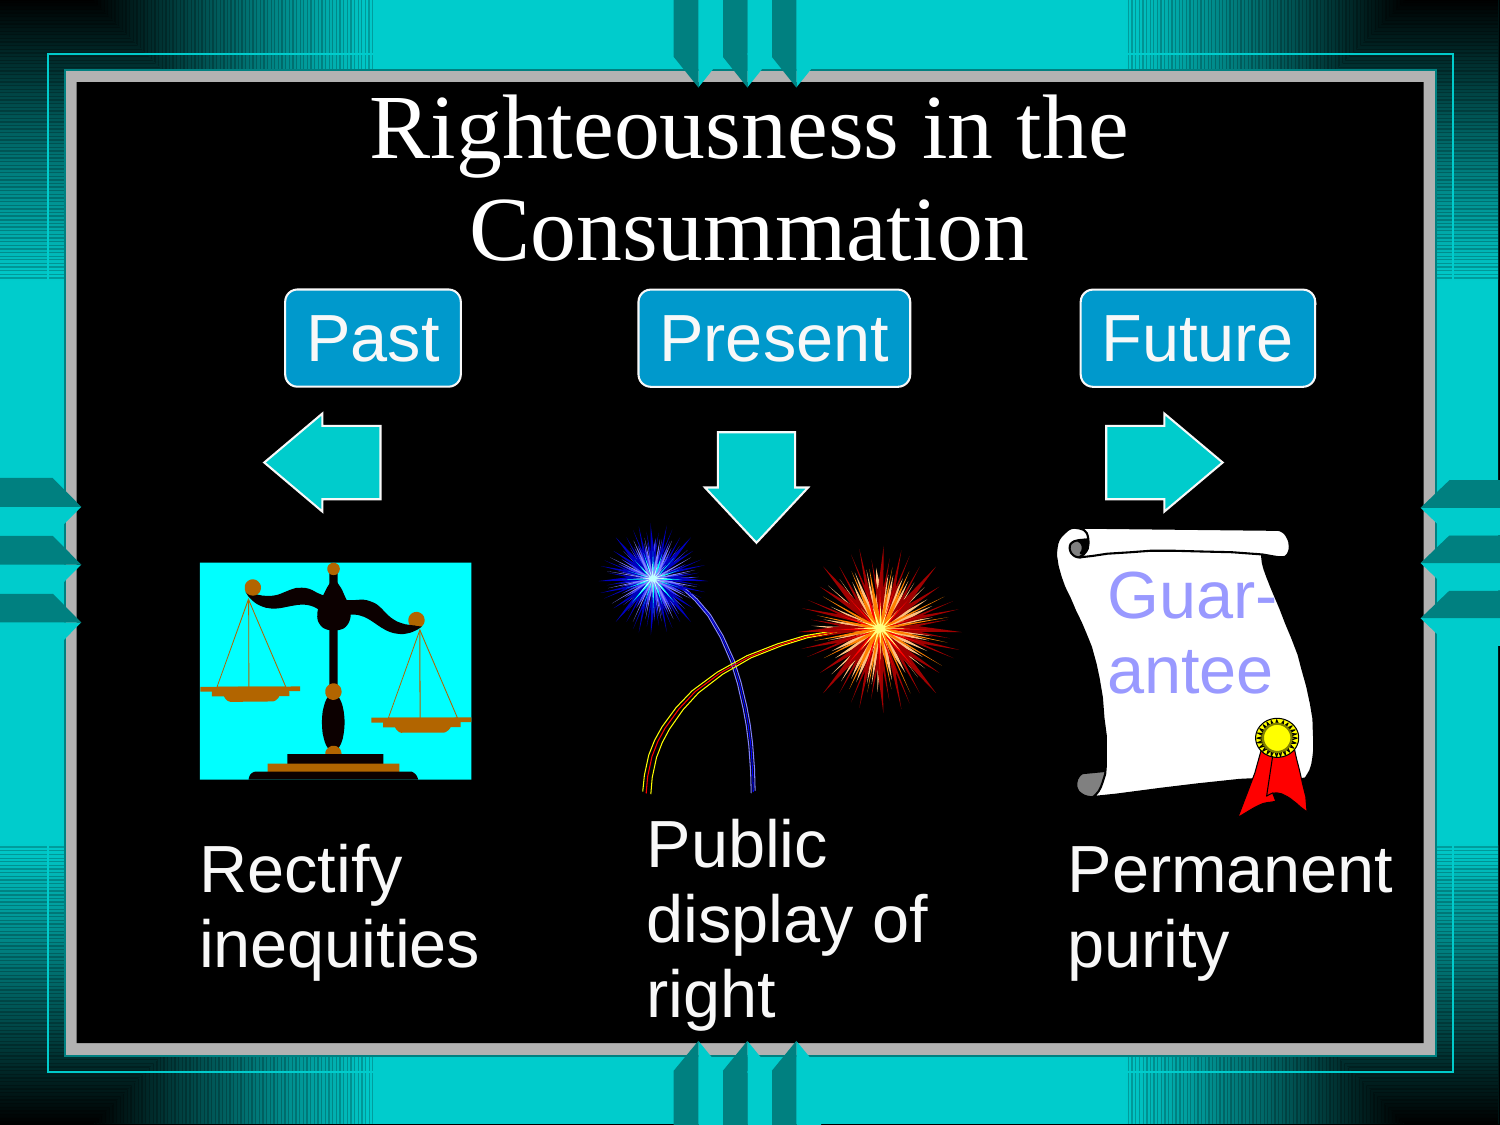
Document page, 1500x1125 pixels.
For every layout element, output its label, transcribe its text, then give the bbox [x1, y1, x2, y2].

text_box Present [638, 289, 911, 387]
text_box Past [285, 289, 461, 387]
text_box [704, 432, 809, 523]
text_box Permanent purity [1052, 824, 1448, 990]
chart [1054, 525, 1317, 819]
text_box Guar-antee [1092, 550, 1422, 716]
text_box [199, 562, 472, 780]
text_box Future [1080, 289, 1316, 387]
chart [598, 523, 963, 797]
title Righteousness in the Consummation [62, 68, 1438, 288]
text_box [1106, 413, 1223, 512]
text_box Public display of right [631, 799, 974, 1040]
text_box Rectify inequities [184, 824, 538, 990]
text_box [264, 413, 381, 512]
